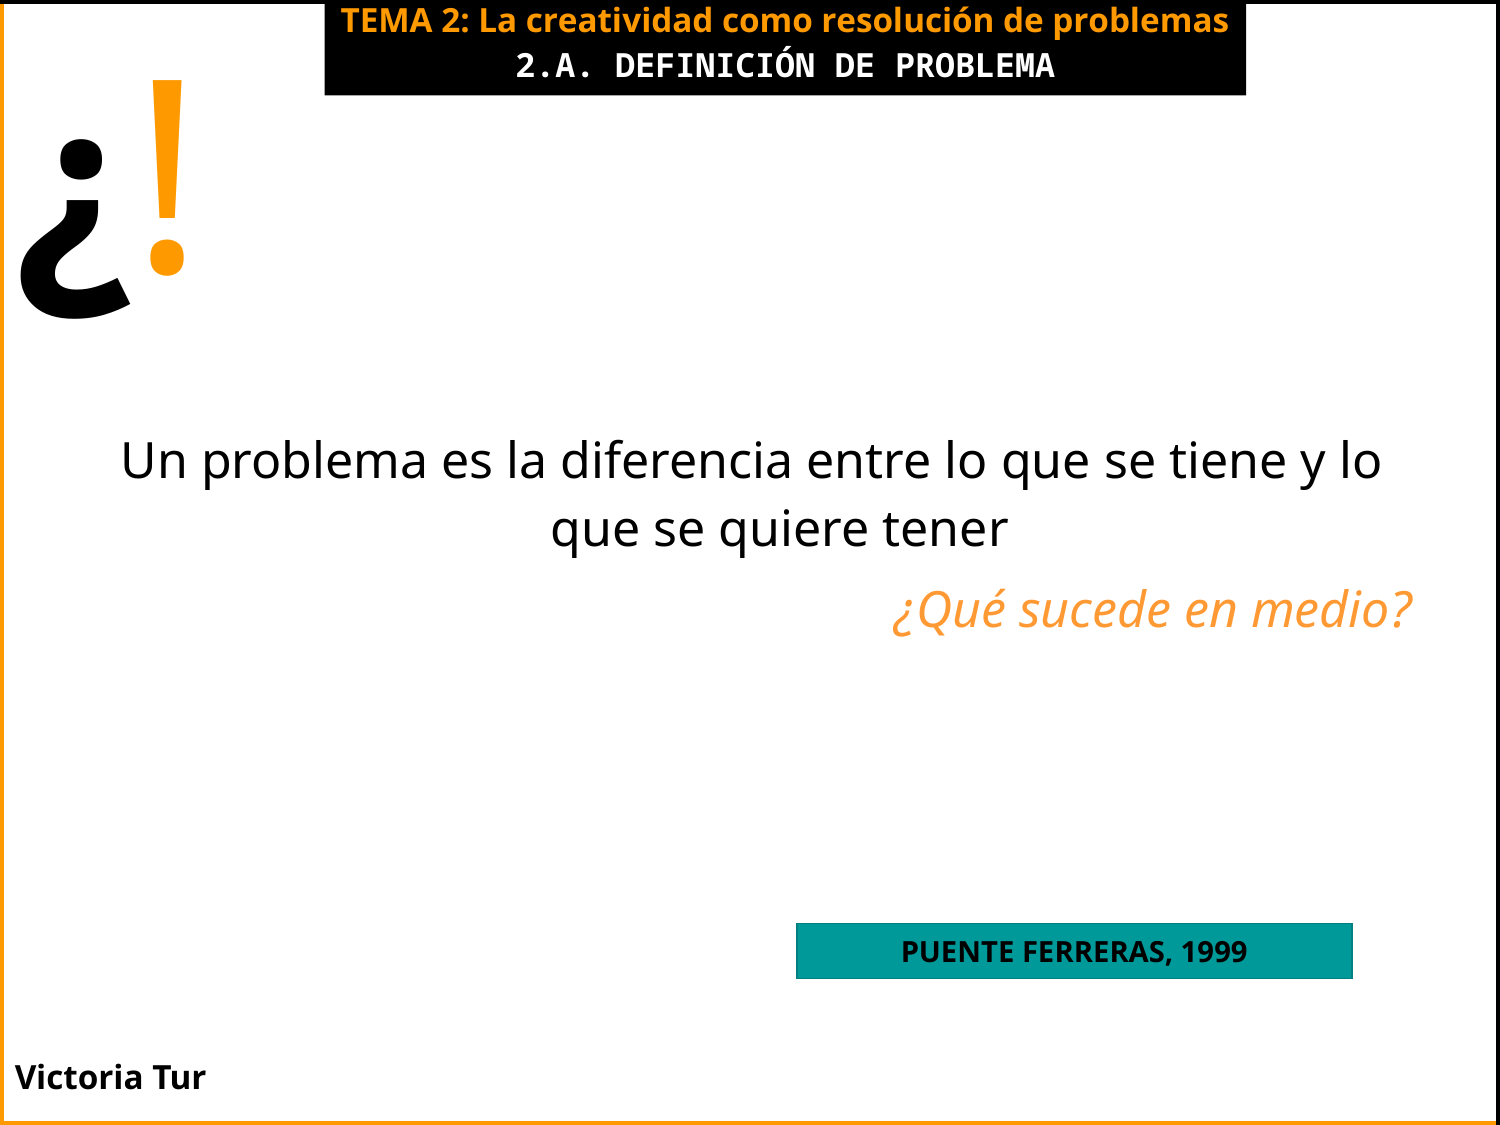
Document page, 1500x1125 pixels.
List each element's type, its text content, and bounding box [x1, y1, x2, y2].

text_box PUENTE FERRERAS, 1999 [797, 923, 1353, 979]
list Un problema es la diferencia entre lo que se tiene y lo que se quiere tener ¿Qué sucede en medio? [76, 255, 1427, 998]
